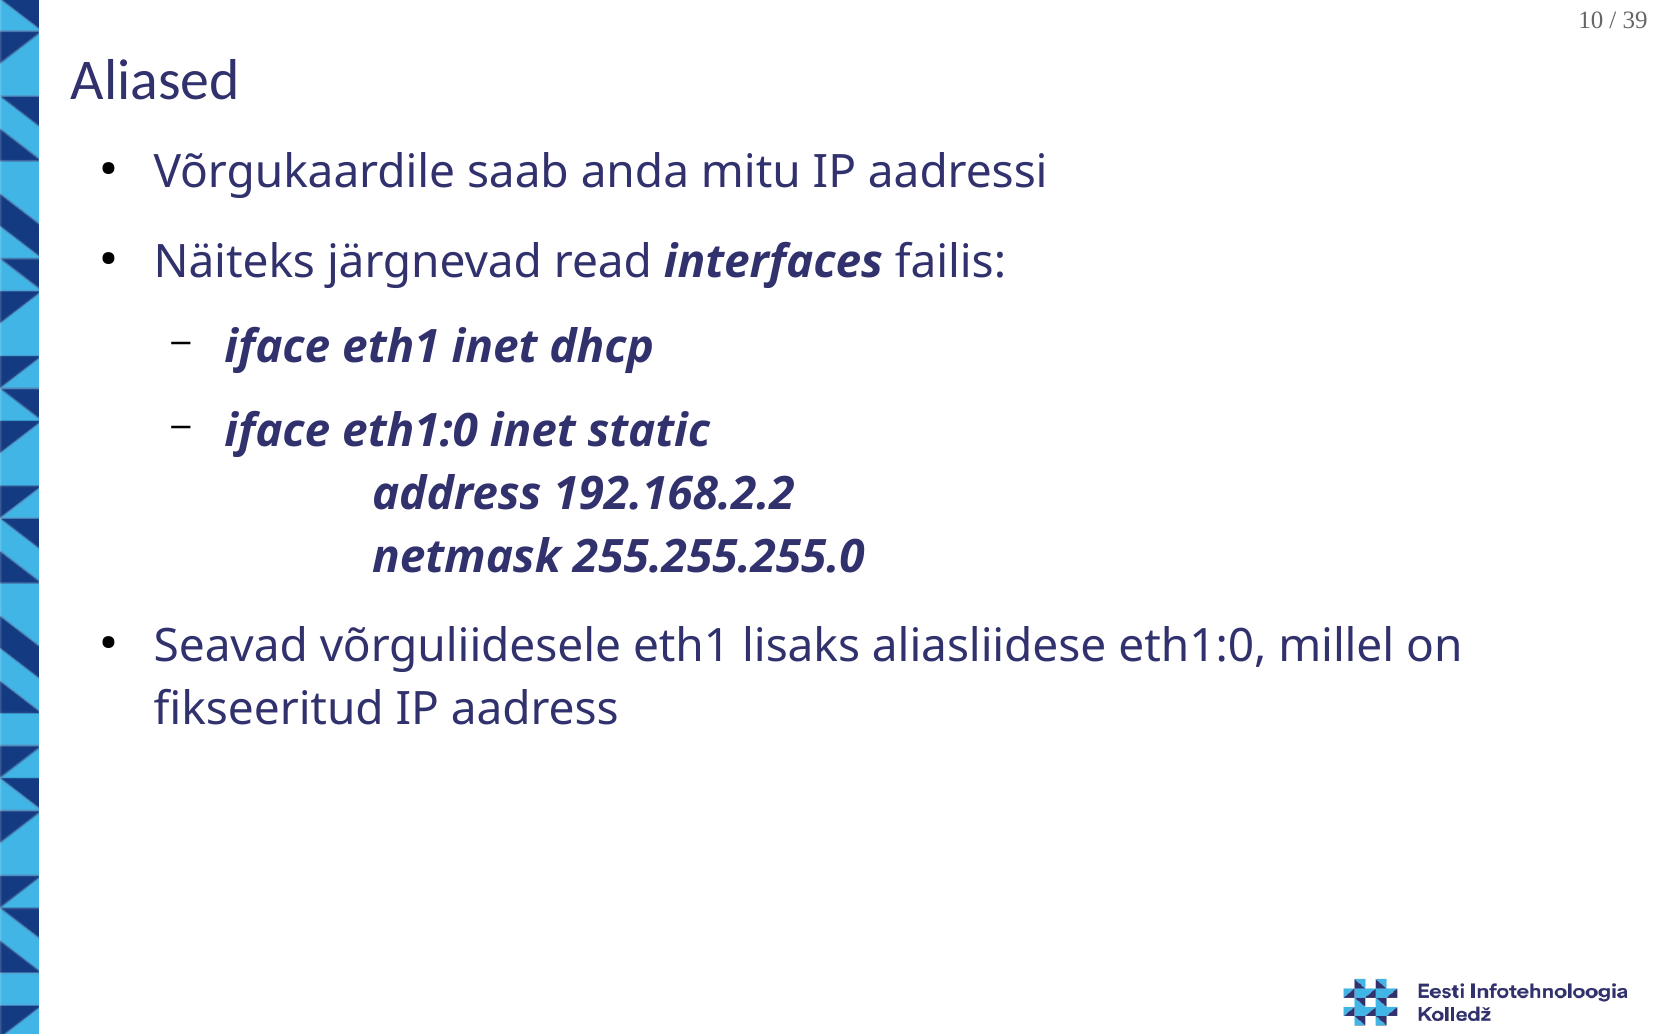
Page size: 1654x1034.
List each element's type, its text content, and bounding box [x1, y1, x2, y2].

title Aliased [70, 41, 1630, 130]
list Võrgukaardile saab anda mitu IP aadressi Näiteks järgnevad read interfaces failis: iface eth1 inet dhcp iface eth1:0 inet static address 192.168.2.2 netmask 255.255.255.0 Seavad võrguliidesele eth1 lisaks aliasliidese eth1:0, millel on fikseeritud IP aadress [82, 138, 1595, 857]
